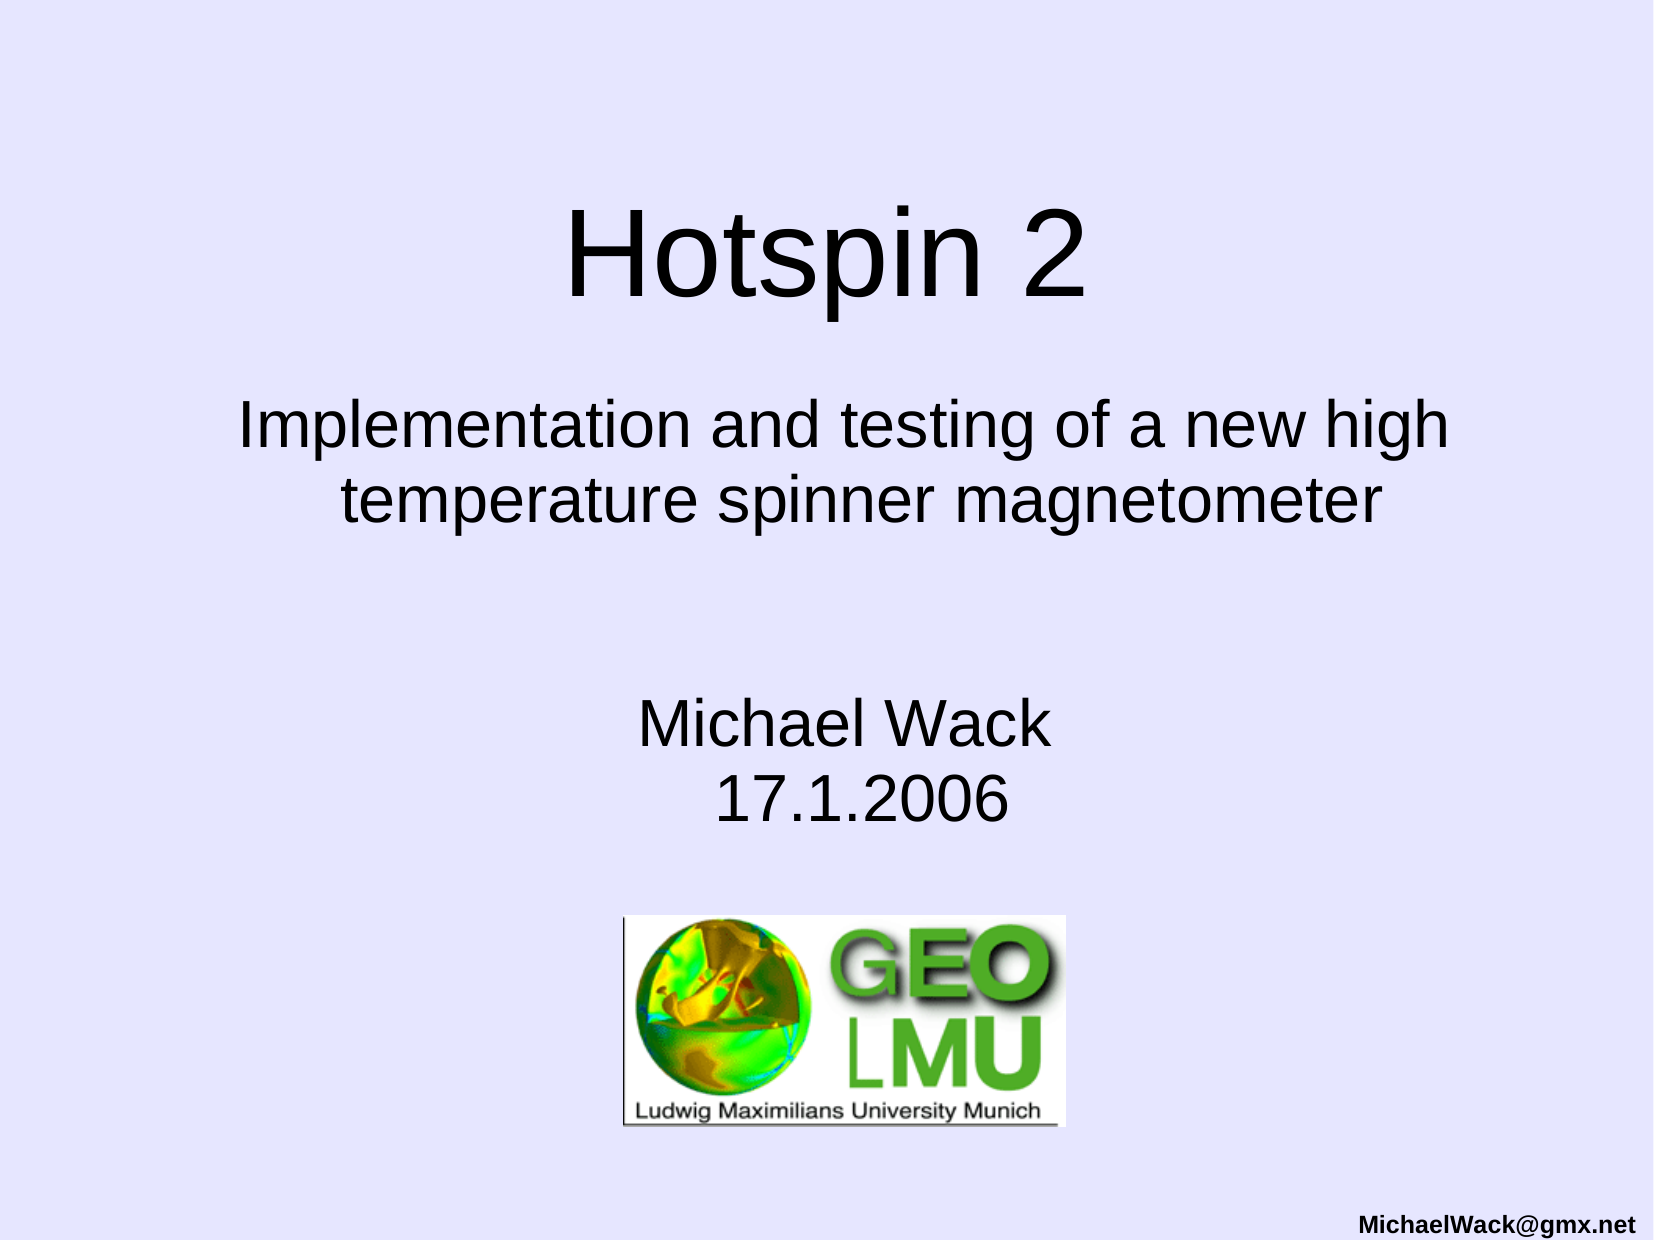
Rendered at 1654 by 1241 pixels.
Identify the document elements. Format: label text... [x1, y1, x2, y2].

subtitle Implementation and testing of a new high temperature spinner magnetometer Michael Wack 17.1.2006 [131, 330, 1523, 892]
title Hotspin 2 [82, 149, 1571, 357]
picture [623, 915, 1066, 1127]
